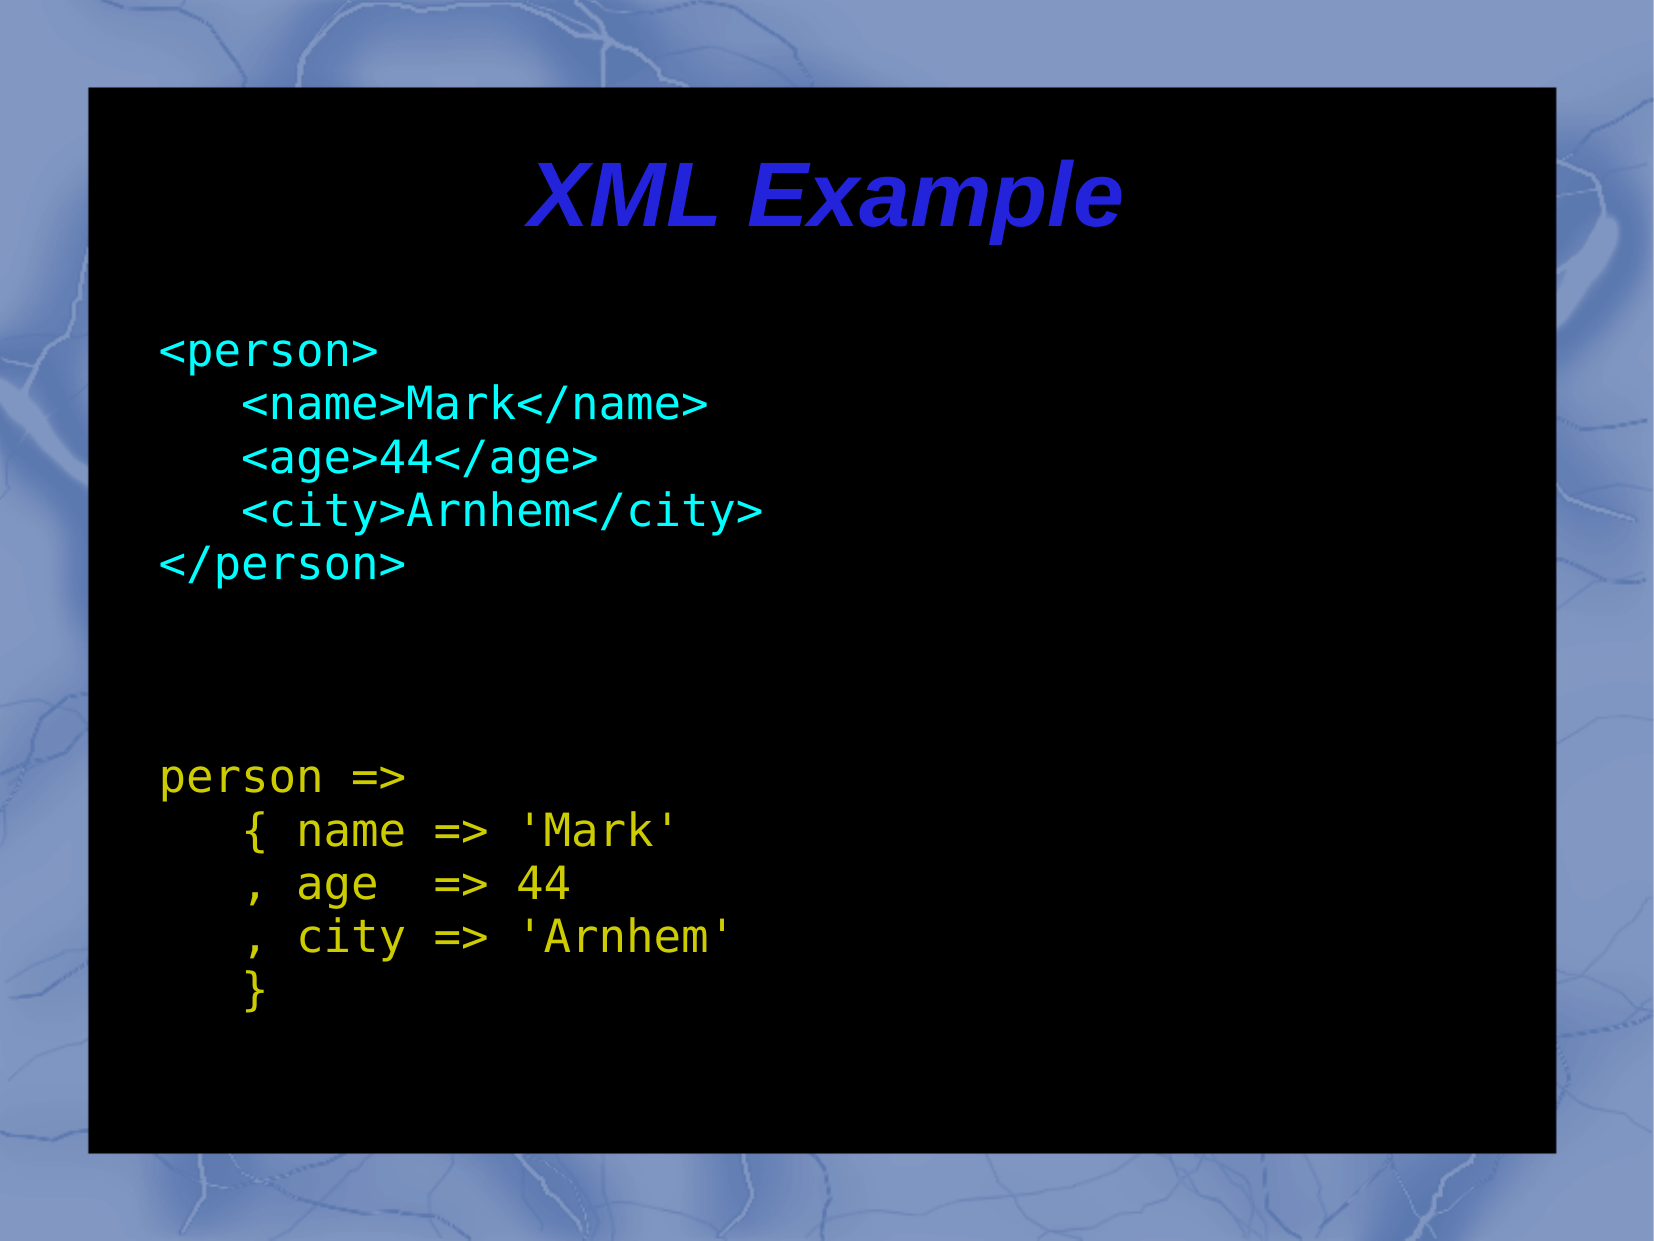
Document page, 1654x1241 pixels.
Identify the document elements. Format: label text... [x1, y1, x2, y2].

text_box <person> <name>Mark</name> <age>44</age> <city>Arnhem</city> </person> person => { name => 'Mark' , age => 44 , city => 'Arnhem' } [143, 316, 779, 1025]
title XML Example [118, 90, 1536, 298]
picture [0, 0, 1654, 1241]
